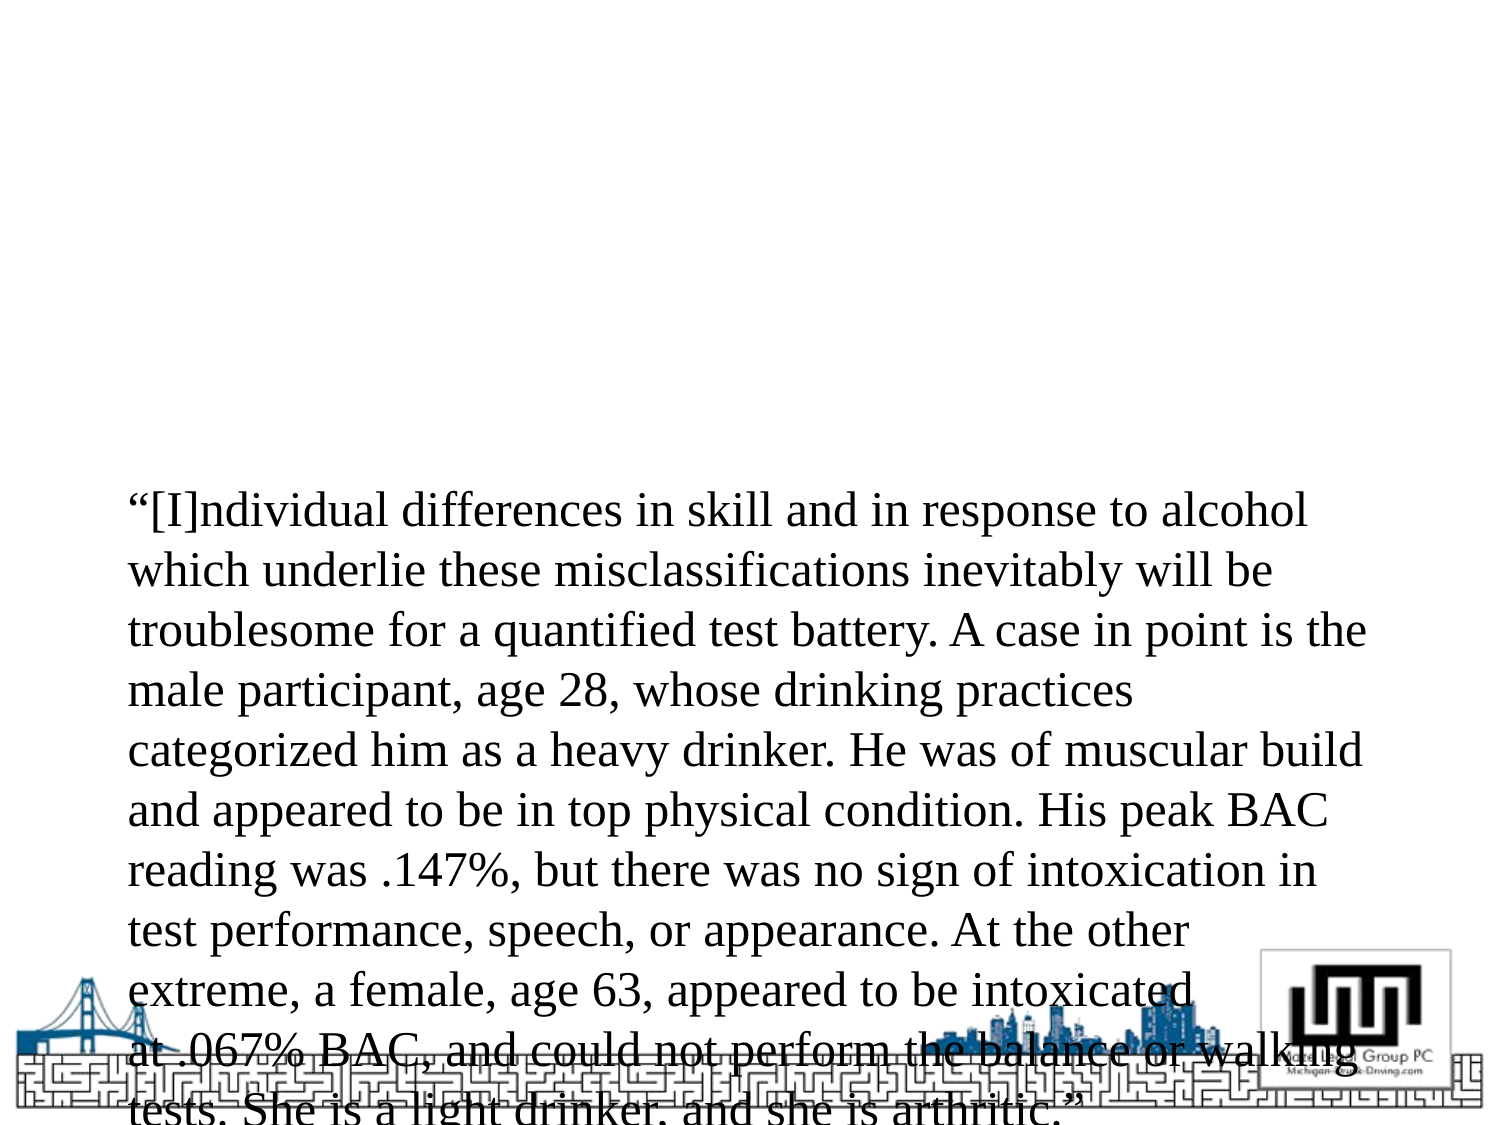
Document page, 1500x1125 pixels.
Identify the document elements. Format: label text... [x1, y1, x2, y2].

title “[I]ndividual differences in skill and in response to alcohol which underlie these misclassifications inevitably will be troublesome for a quantified test battery. A case in point is the male participant, age 28, whose drinking practices categorized him as a heavy drinker. He was of muscular build and appeared to be in top physical condition. His peak BAC reading was .147%, but there was no sign of intoxication in test performance, speech, or appearance. At the other extreme, a female, age 63, appeared to be intoxicated at .067% BAC, and could not perform the balance or walking tests. She is a light drinker, and she is arthritic.” [112, 468, 1388, 657]
